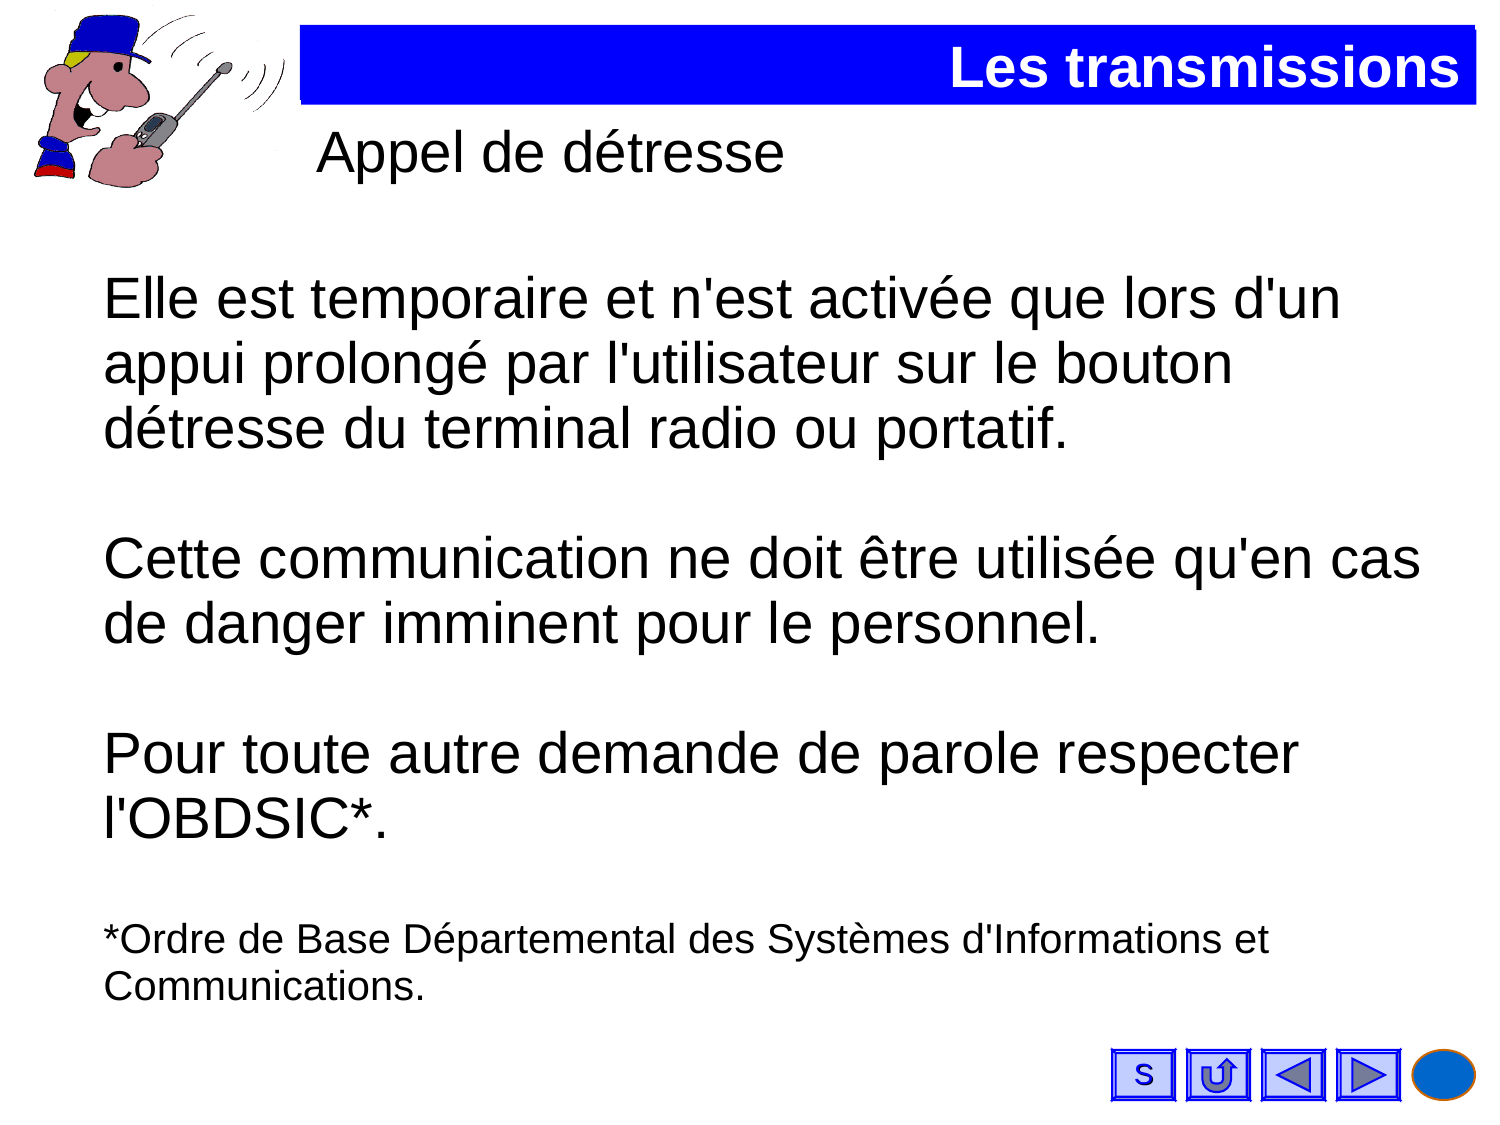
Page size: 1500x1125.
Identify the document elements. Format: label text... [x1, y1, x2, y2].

text_box Appel de détresse [301, 112, 857, 201]
text_box [1412, 1049, 1476, 1101]
picture [0, 0, 296, 207]
text_box Les transmissions [301, 29, 1477, 105]
text_box Elle est temporaire et n'est activée que lors d'un appui prolongé par l'utilisateur sur le bouton détresse du terminal radio ou portatif. Cette communication ne doit être utilisée qu'en cas de danger imminent pour le personnel. Pour toute autre demande de parole respecter l'OBDSIC*. *Ordre de Base Départemental des Systèmes d'Informations et Communications. [88, 258, 1447, 1015]
